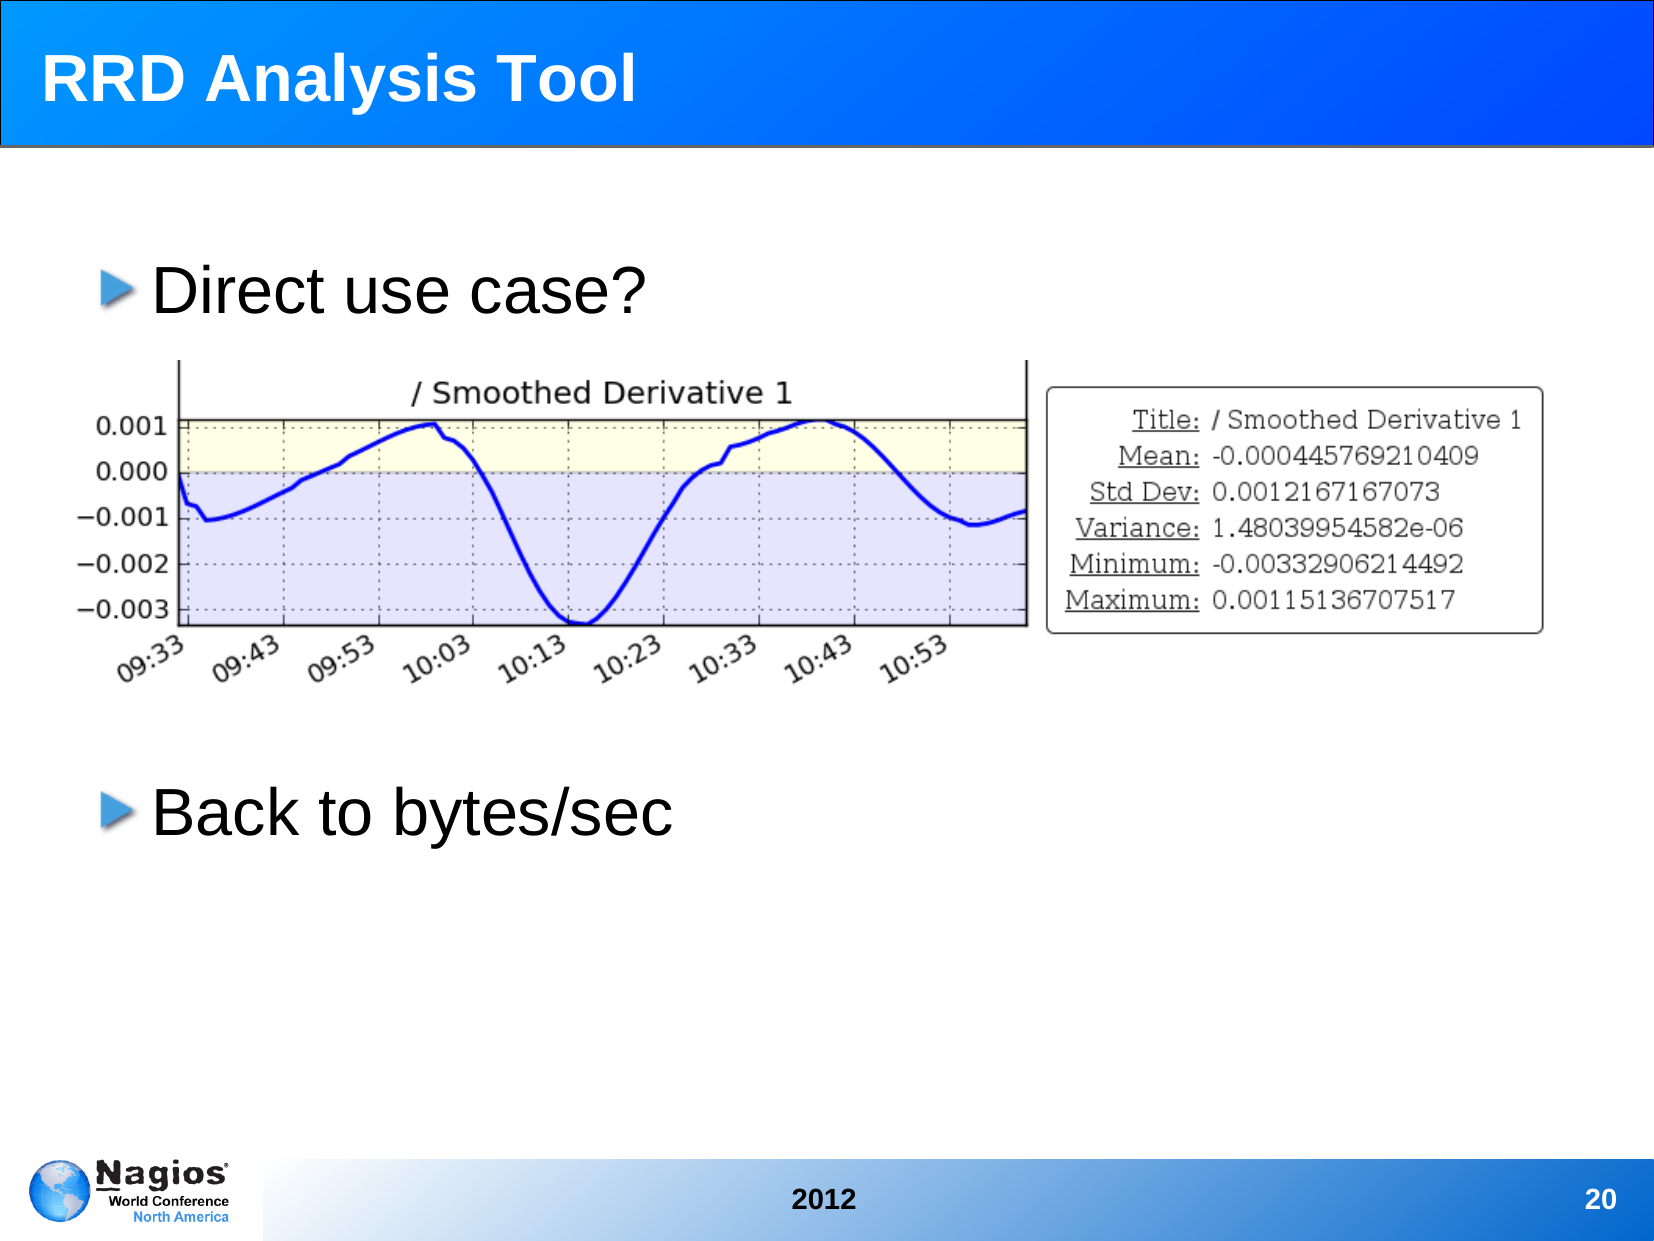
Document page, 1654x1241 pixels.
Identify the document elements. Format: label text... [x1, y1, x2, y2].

list Direct use case? Back to bytes/sec [80, 253, 1569, 1072]
picture [29, 1159, 229, 1235]
picture [69, 360, 1550, 697]
title RRD Analysis Tool [41, 29, 1248, 127]
